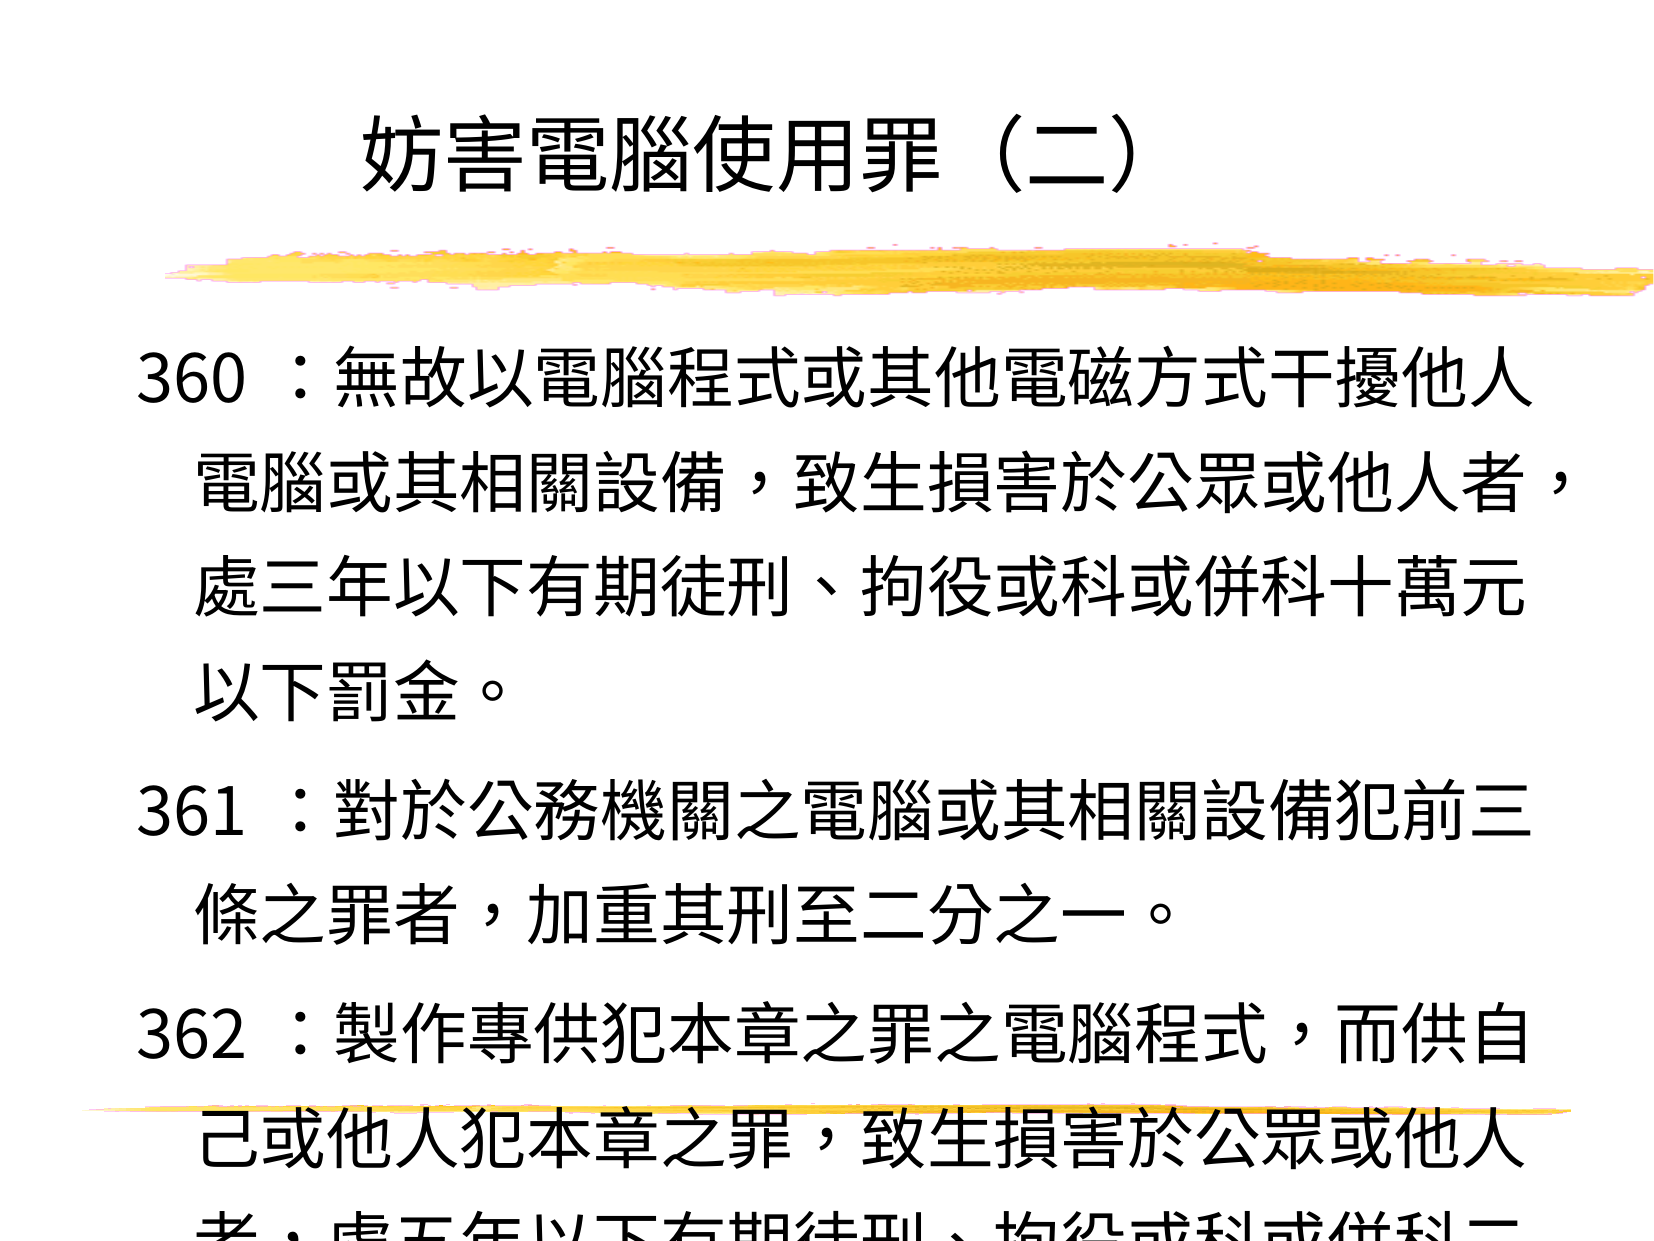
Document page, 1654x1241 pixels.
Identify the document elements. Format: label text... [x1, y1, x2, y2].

picture [165, 237, 1654, 308]
picture [1543, 1102, 1571, 1117]
list 360：無故以電腦程式或其他電磁方式干擾他人電腦或其相關設備，致生損害於公眾或他人者，處三年以下有期徒刑、拘役或科或併科十萬元以下罰金。 361：對於公務機關之電腦或其相關設備犯前三條之罪者，加重其刑至二分之一。 362：製作專供犯本章之罪之電腦程式，而供自己或他人犯本章之罪，致生損害於公眾或他人者，處五年以下有期徒刑、拘役或科或併科二十萬元以下罰金。 363:第358條至第360條之罪，須告訴乃論。 [136, 317, 1543, 1152]
title 妨害電腦使用罪（二） [73, 33, 1479, 254]
picture [82, 1102, 136, 1117]
